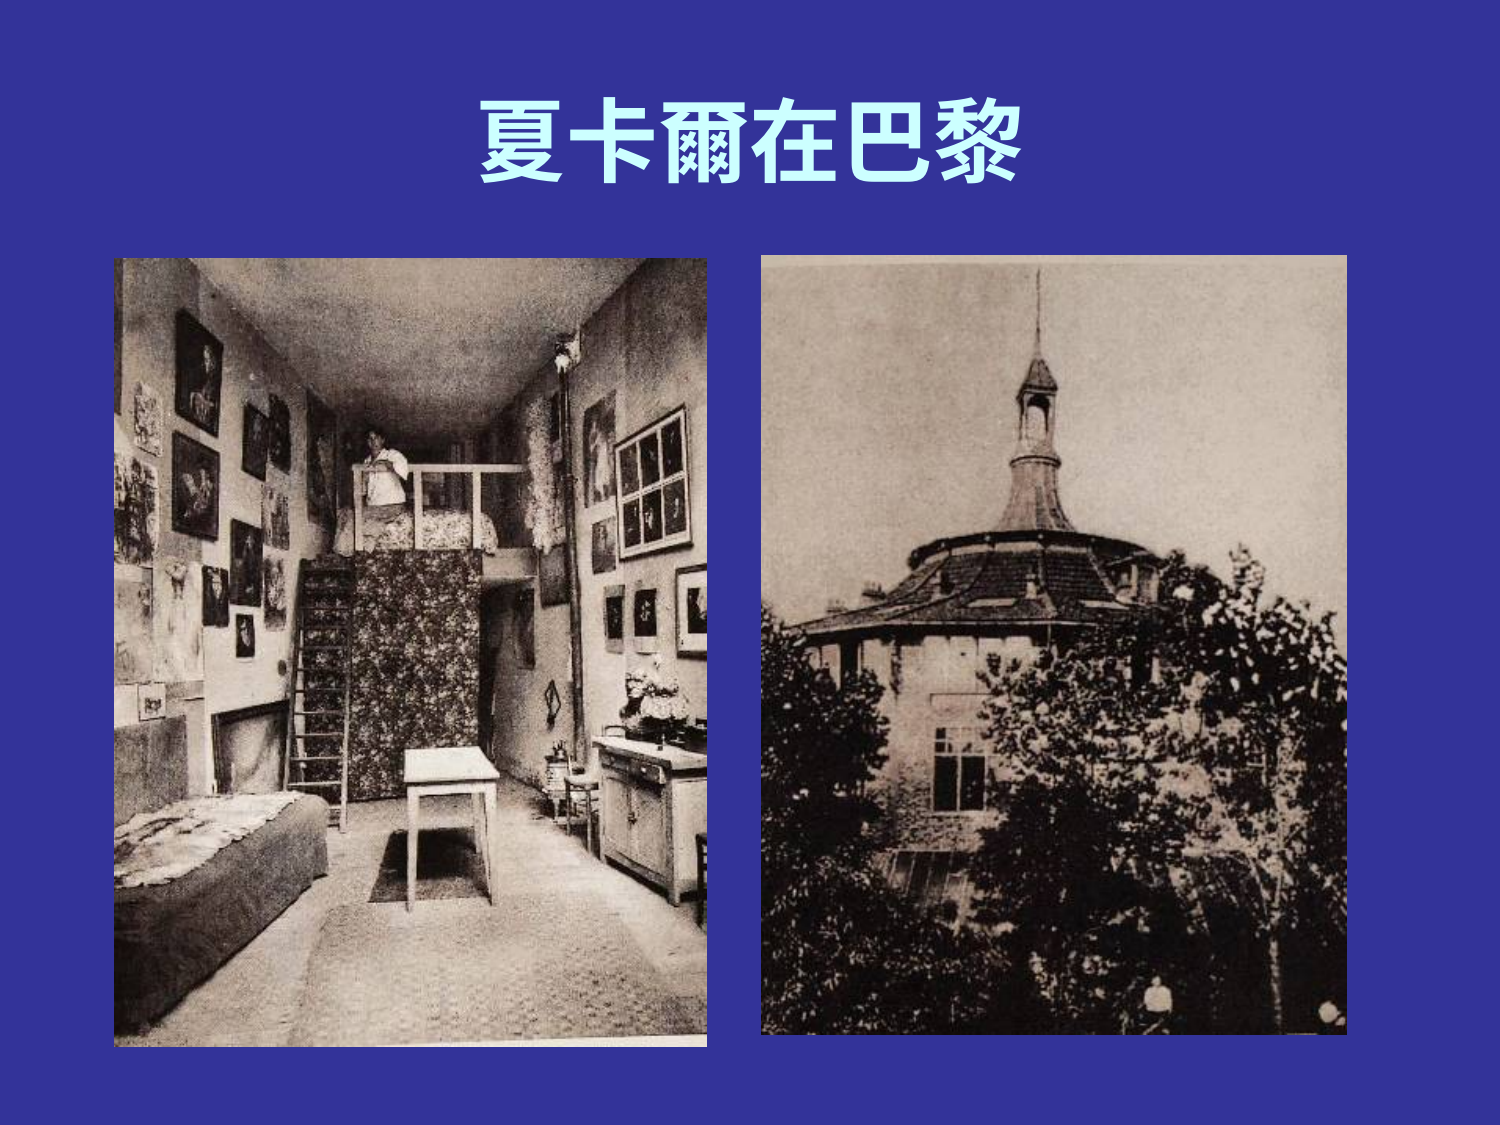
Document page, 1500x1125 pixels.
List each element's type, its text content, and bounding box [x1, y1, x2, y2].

title 夏卡爾在巴黎 [75, 45, 1426, 233]
picture [761, 255, 1347, 1035]
picture [114, 258, 707, 1047]
